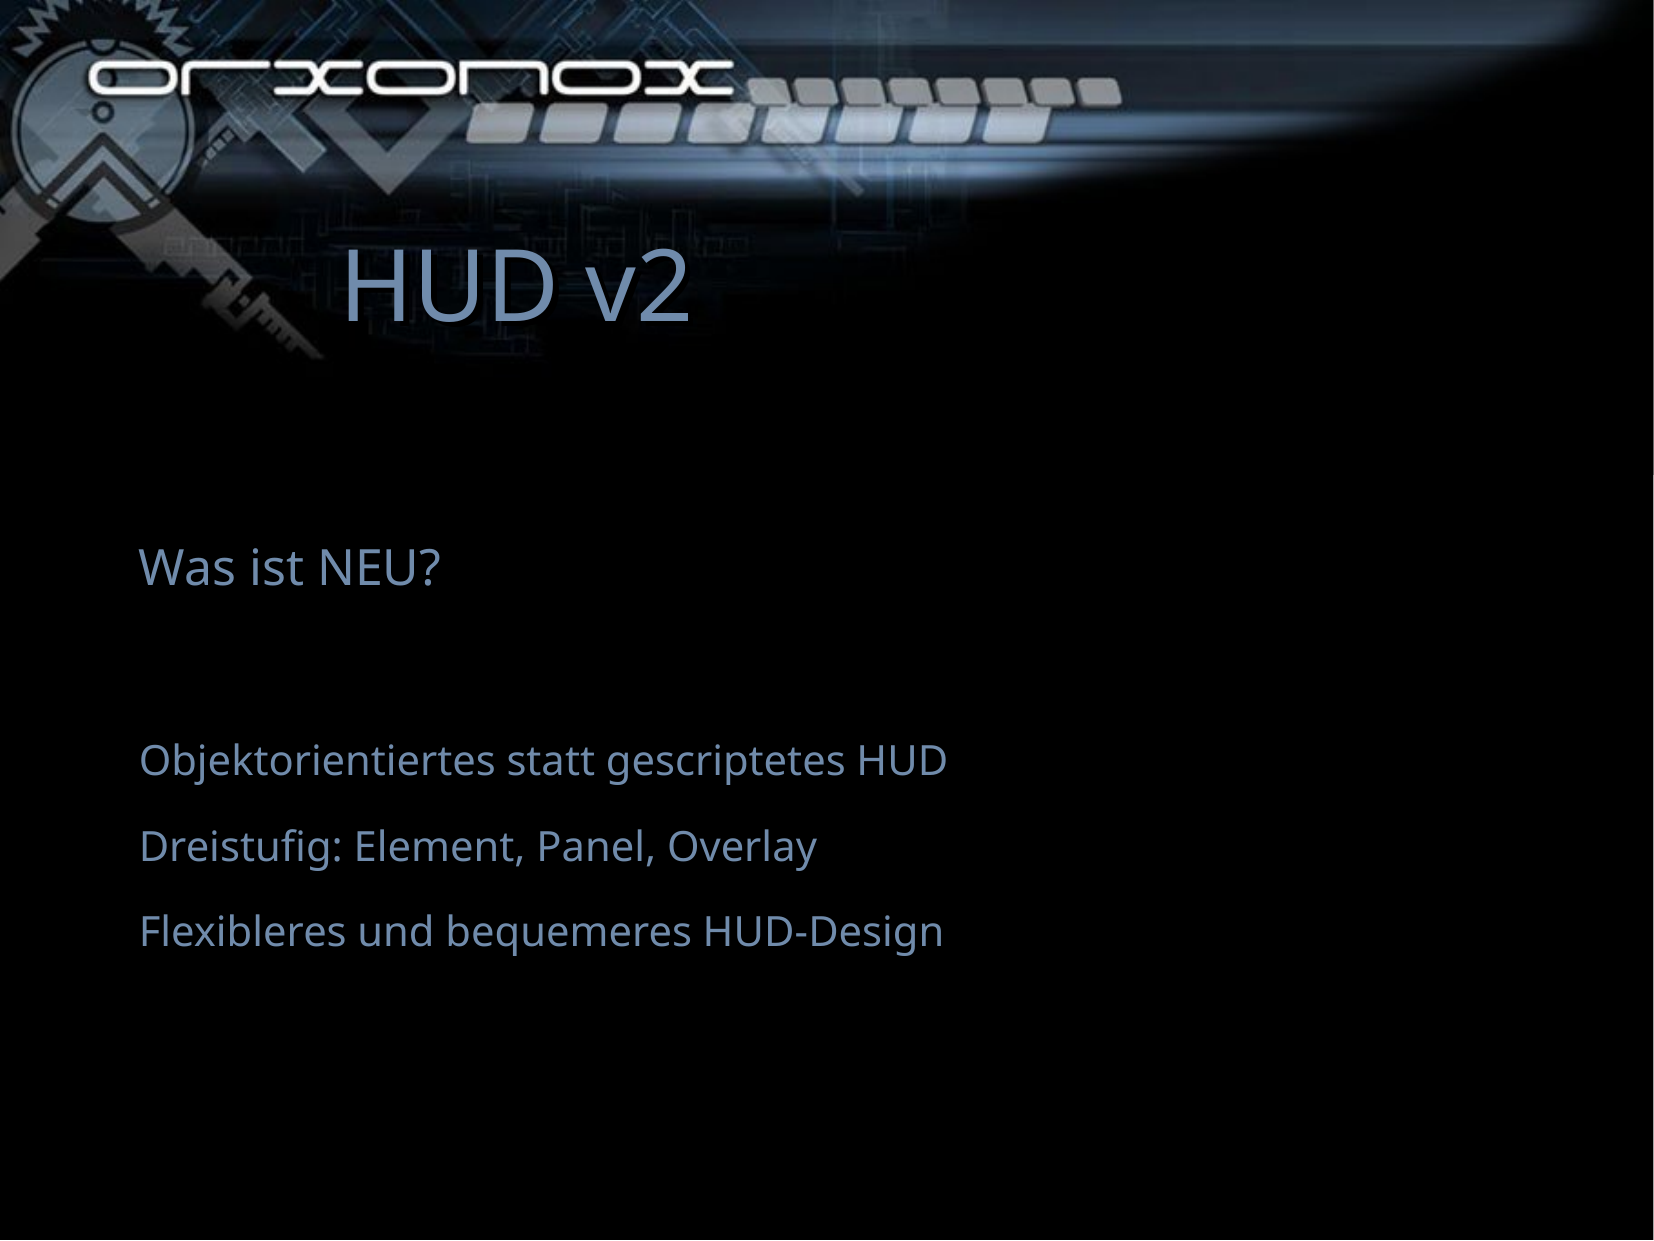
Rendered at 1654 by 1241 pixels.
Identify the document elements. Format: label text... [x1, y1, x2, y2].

text_box Was ist NEU? Objektorientiertes statt gescriptetes HUD Dreistufig: Element, Panel, Overlay Flexibleres und bequemeres HUD-Design [88, 490, 1536, 844]
text_box HUD v2 [324, 206, 1300, 262]
picture [0, 0, 1654, 475]
